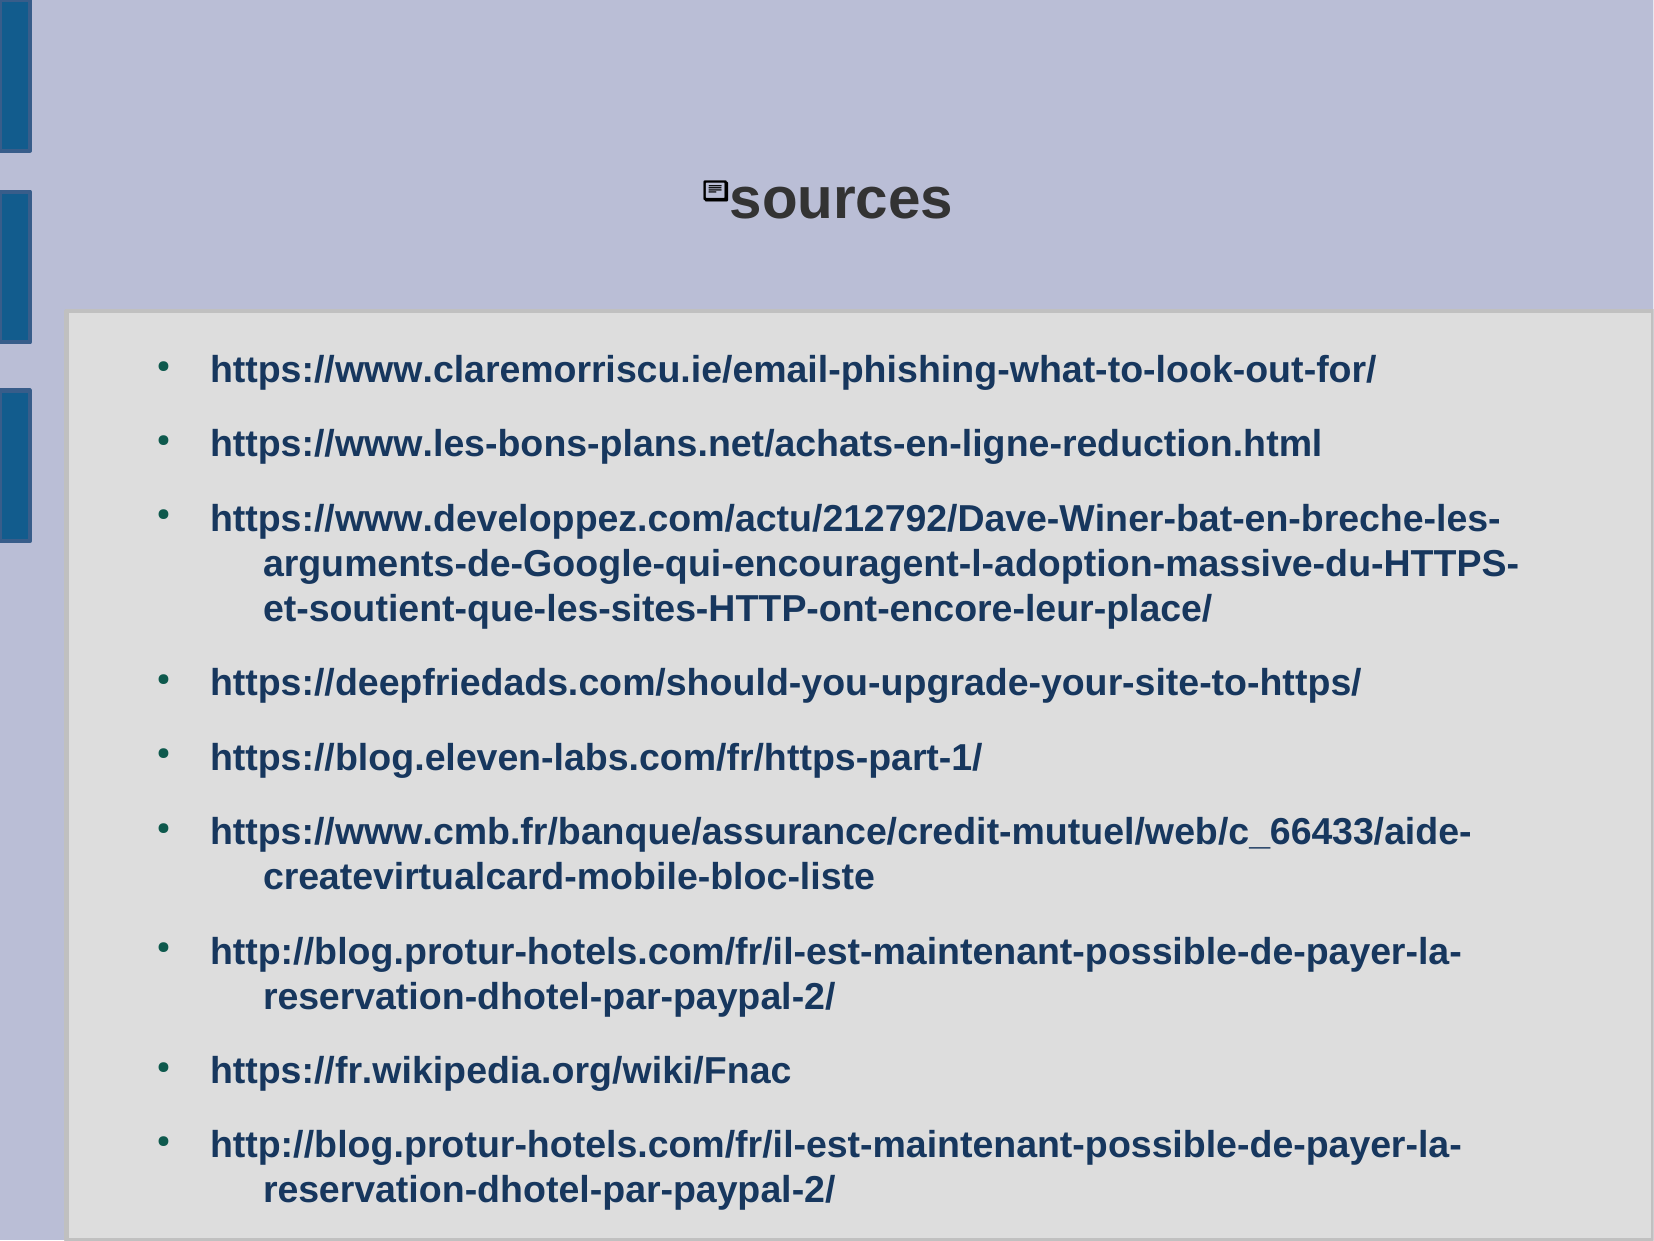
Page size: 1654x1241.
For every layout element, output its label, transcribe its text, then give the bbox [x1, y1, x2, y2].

title sources [121, 91, 1534, 299]
list https://www.claremorriscu.ie/email-phishing-what-to-look-out-for/ https://www.les-bons-plans.net/achats-en-ligne-reduction.html https://www.developpez.com/actu/212792/Dave-Winer-bat-en-breche-les-arguments-de-Google-qui-encouragent-l-adoption-massive-du-HTTPS-et-soutient-que-les-sites-HTTP-ont-encore-leur-place/ https://deepfriedads.com/should-you-upgrade-your-site-to-https/ https://blog.eleven-labs.com/fr/https-part-1/ https://www.cmb.fr/banque/assurance/credit-mutuel/web/c_66433/aide-createvirtualcard-mobile-bloc-liste http://blog.protur-hotels.com/fr/il-est-maintenant-possible-de-payer-la-reservation-dhotel-par-paypal-2/ https://fr.wikipedia.org/wiki/Fnac http://blog.protur-hotels.com/fr/il-est-maintenant-possible-de-payer-la-reservation-dhotel-par-paypal-2/ [121, 344, 1534, 1223]
